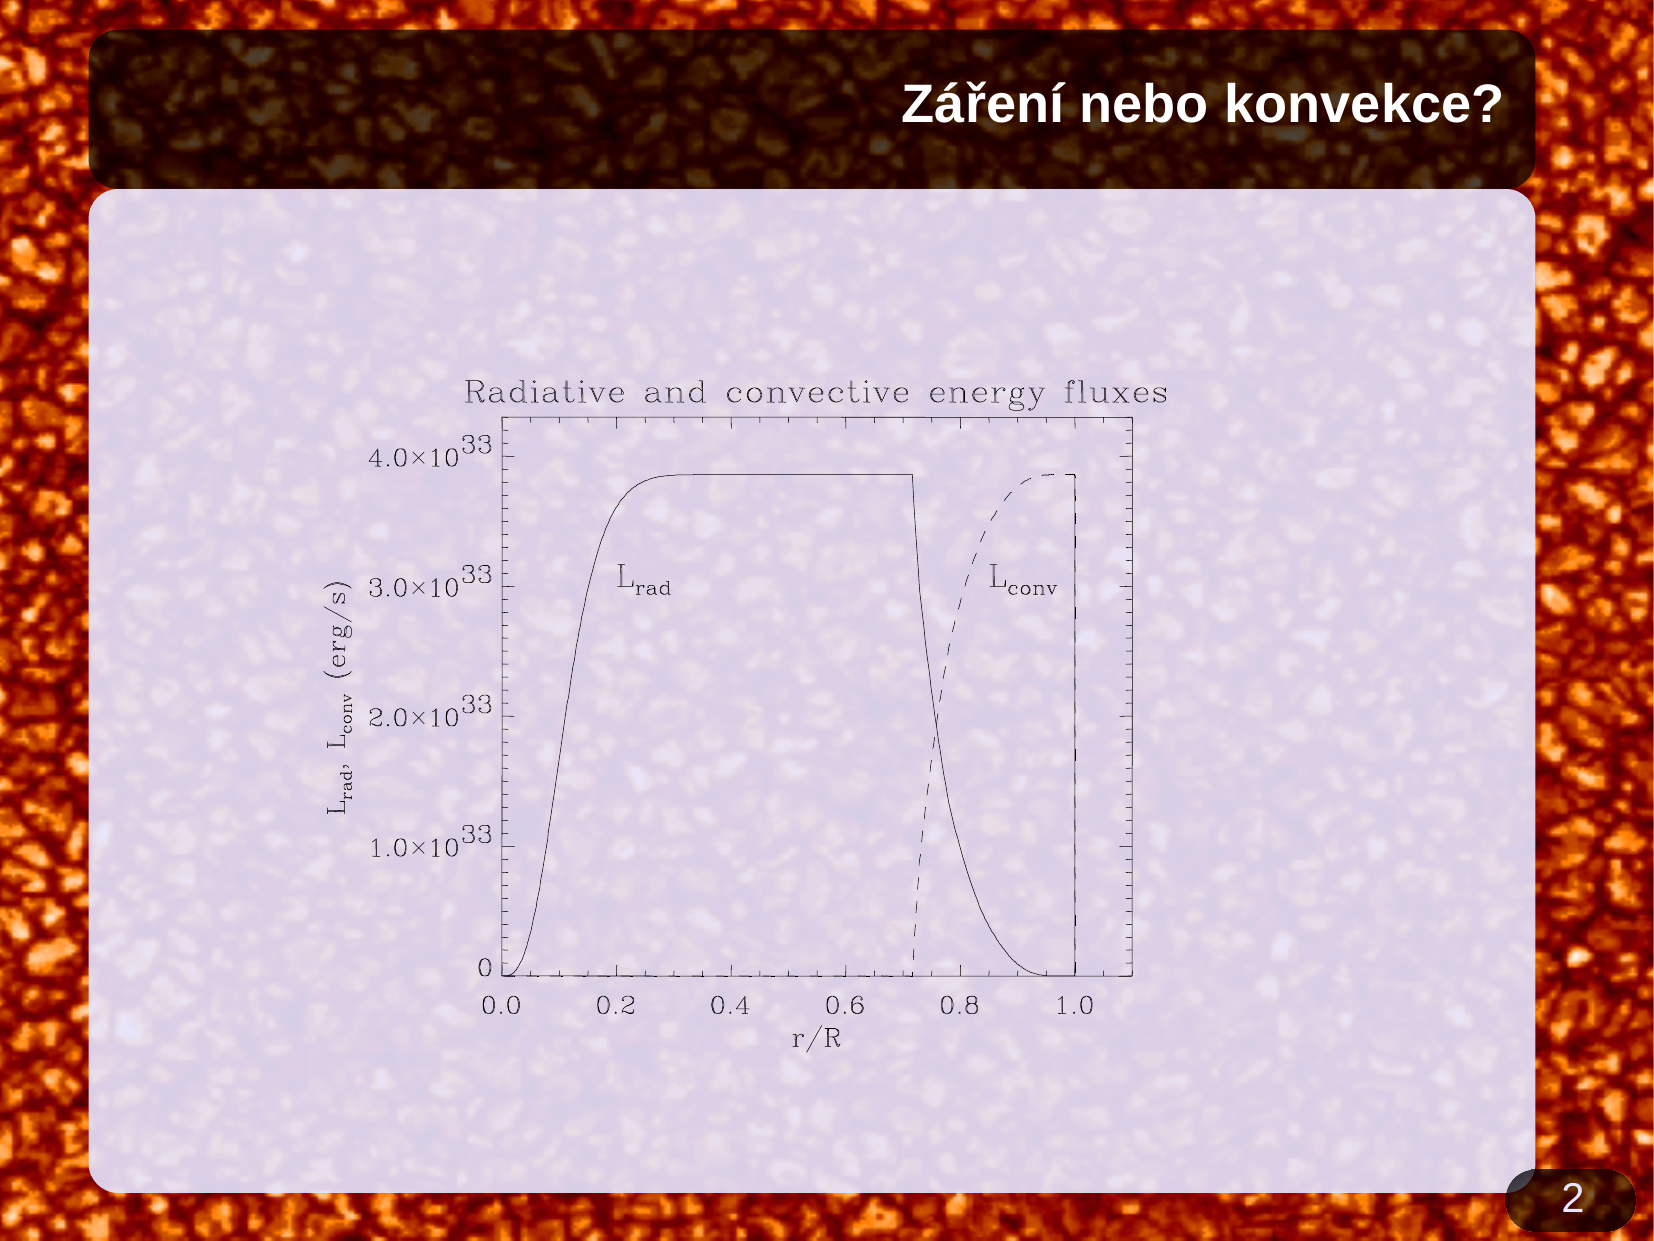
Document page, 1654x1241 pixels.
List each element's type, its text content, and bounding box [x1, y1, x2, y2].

title Záření nebo konvekce? [118, 59, 1506, 148]
picture [0, 0, 1654, 1241]
